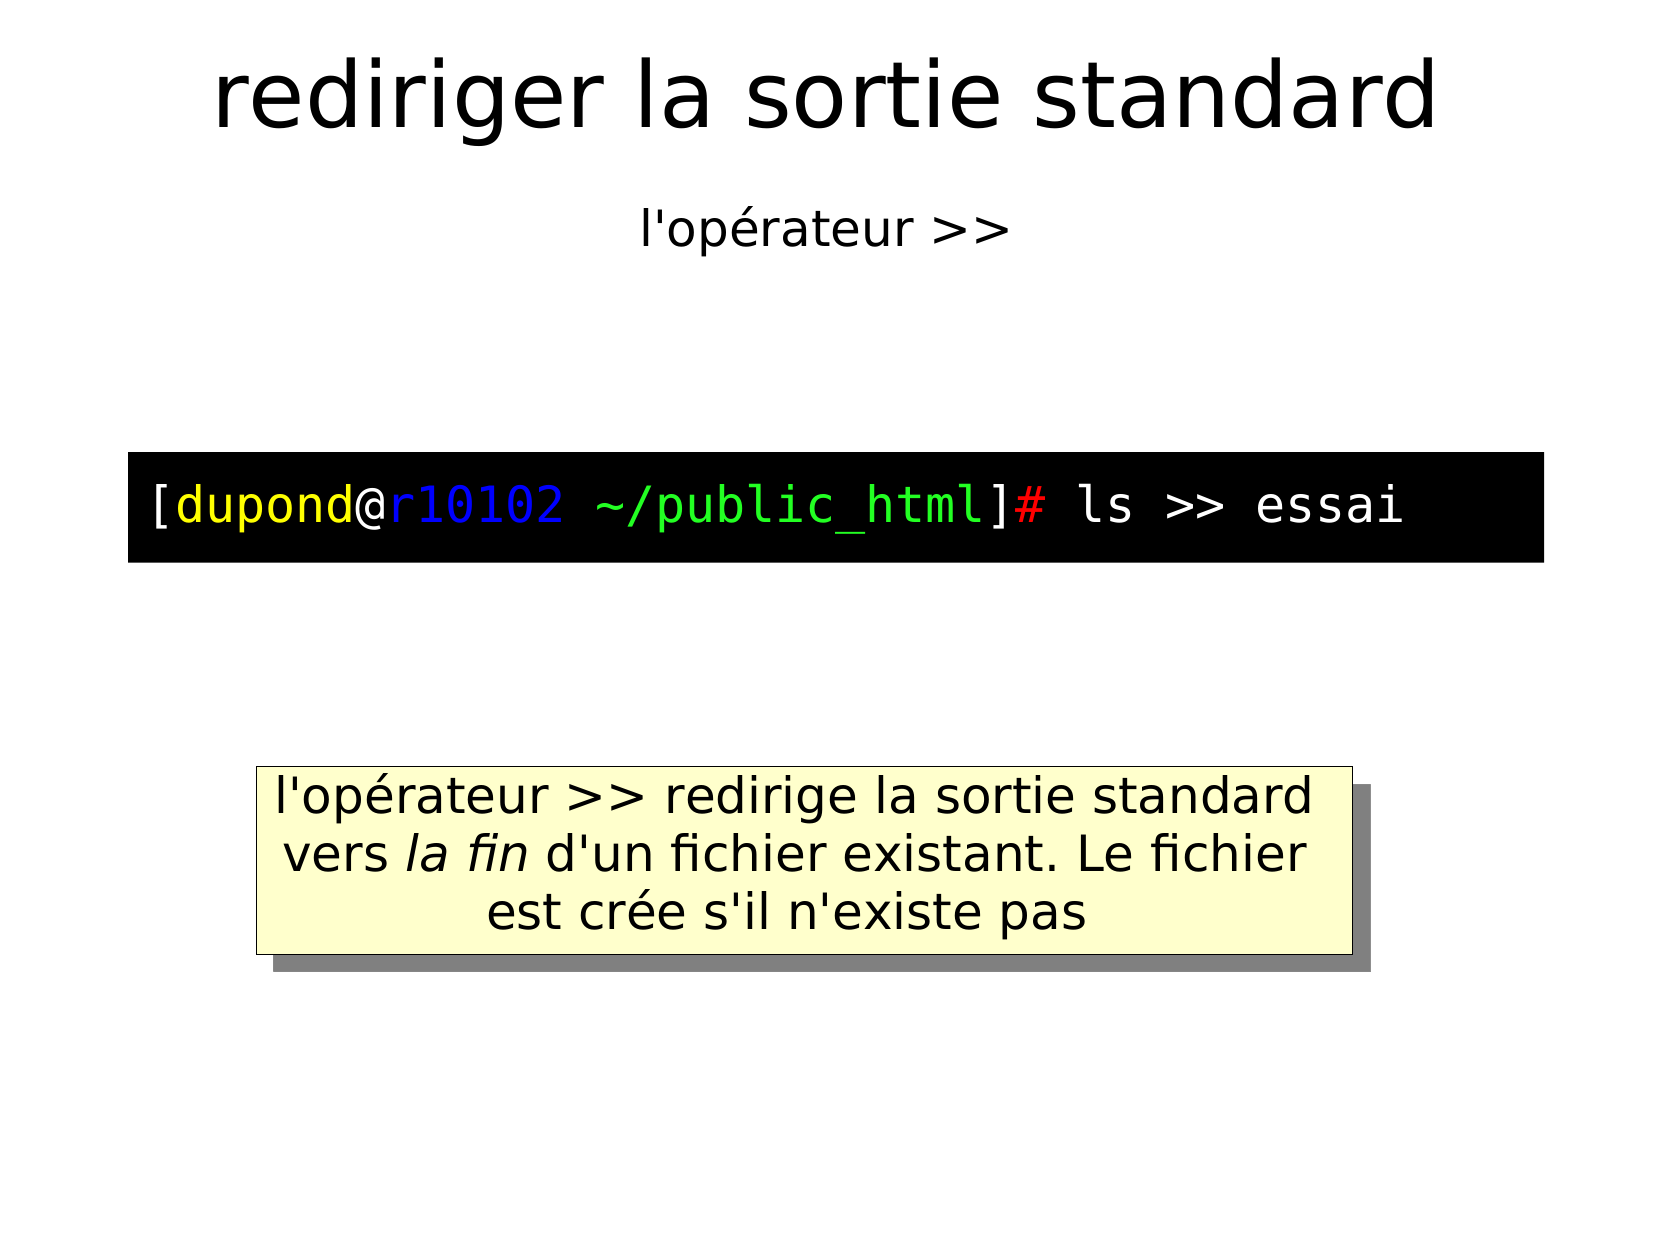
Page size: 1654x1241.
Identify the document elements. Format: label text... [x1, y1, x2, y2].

text_box [256, 766, 1353, 955]
text_box l'opérateur >> redirige la sortie standard vers la fin d'un fichier existant. Le fichier est crée s'il n'existe pas [274, 766, 1353, 942]
text_box [dupond@r10102 ~/public_html]# ls >> essai [128, 452, 1545, 563]
title rediriger la sortie standard [136, 34, 1518, 158]
text_box l'opérateur >> [639, 199, 1015, 259]
